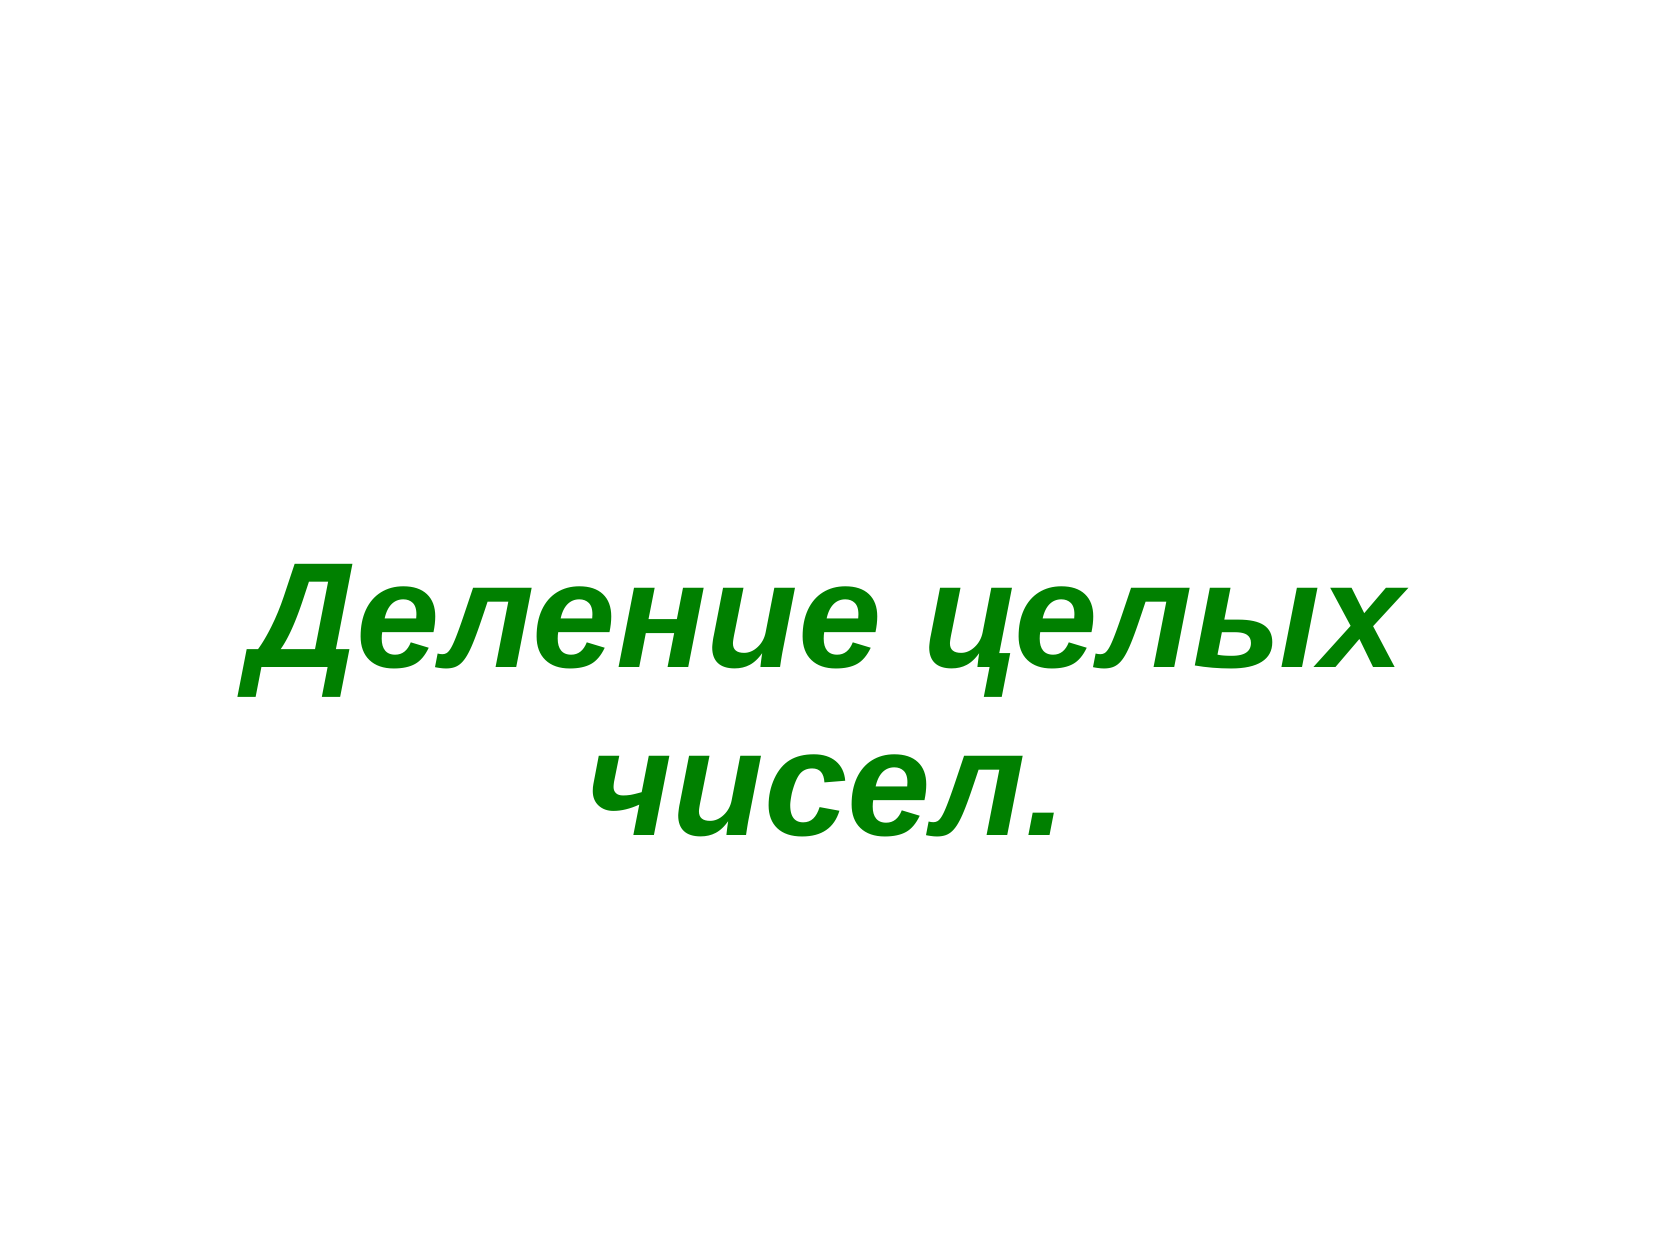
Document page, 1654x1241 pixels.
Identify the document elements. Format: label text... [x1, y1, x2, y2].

subtitle Деление целых чисел. [82, 297, 1571, 1102]
